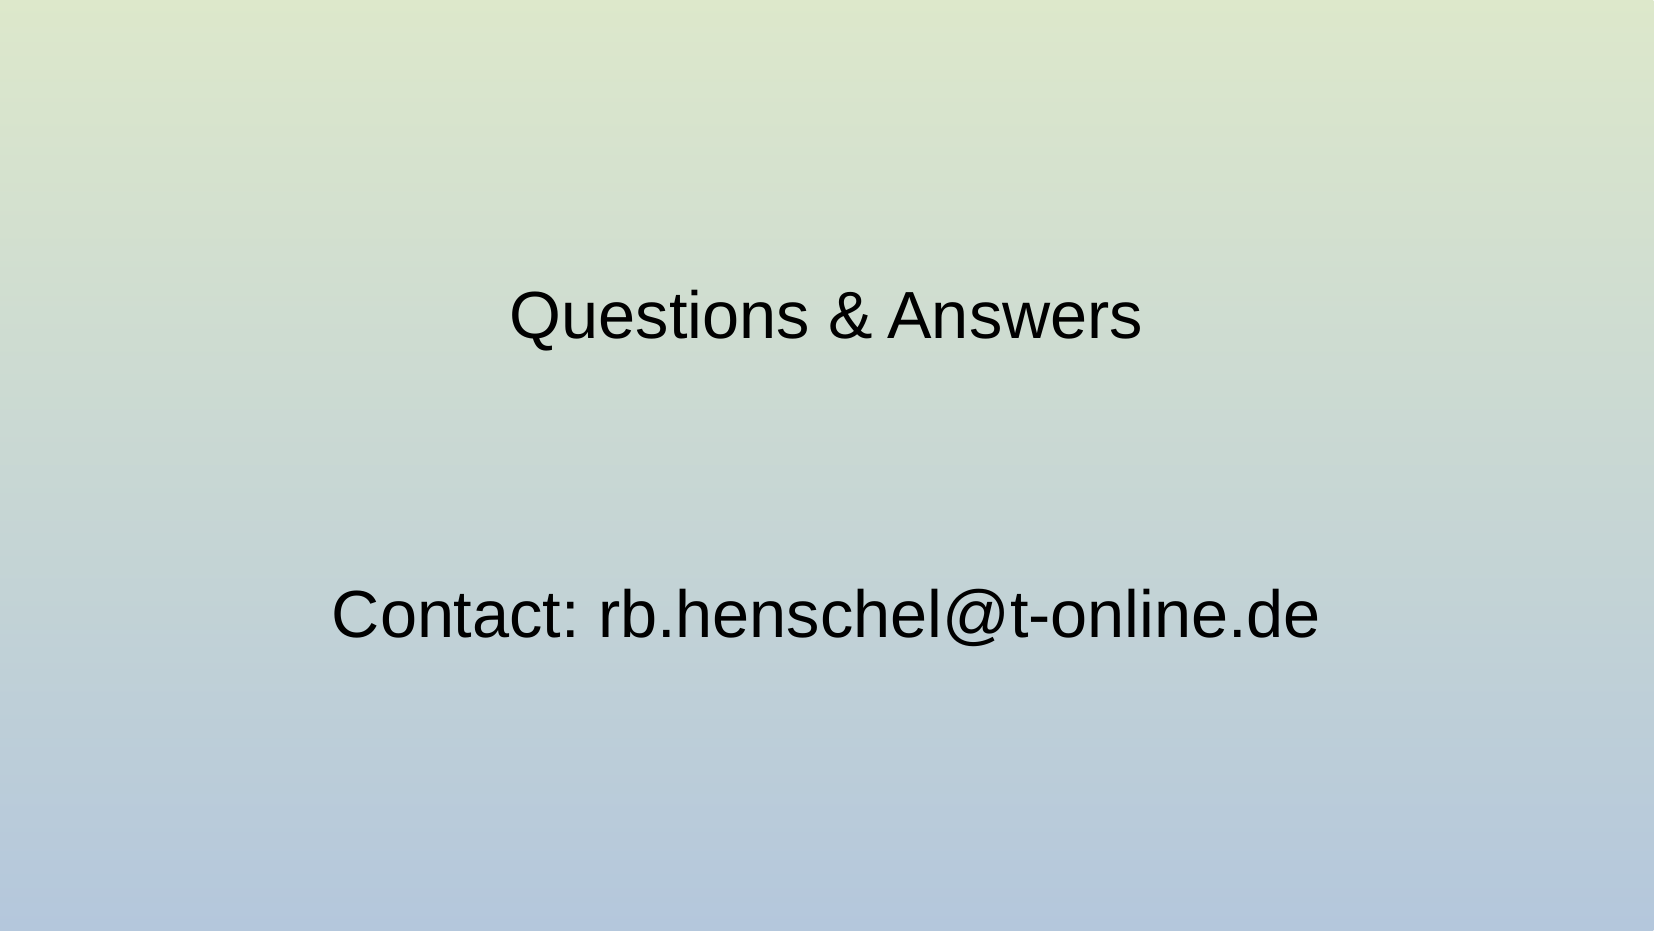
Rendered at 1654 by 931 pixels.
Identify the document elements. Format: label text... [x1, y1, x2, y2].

subtitle Questions & Answers Contact: rb.henschel@t-online.de [82, 160, 1571, 770]
